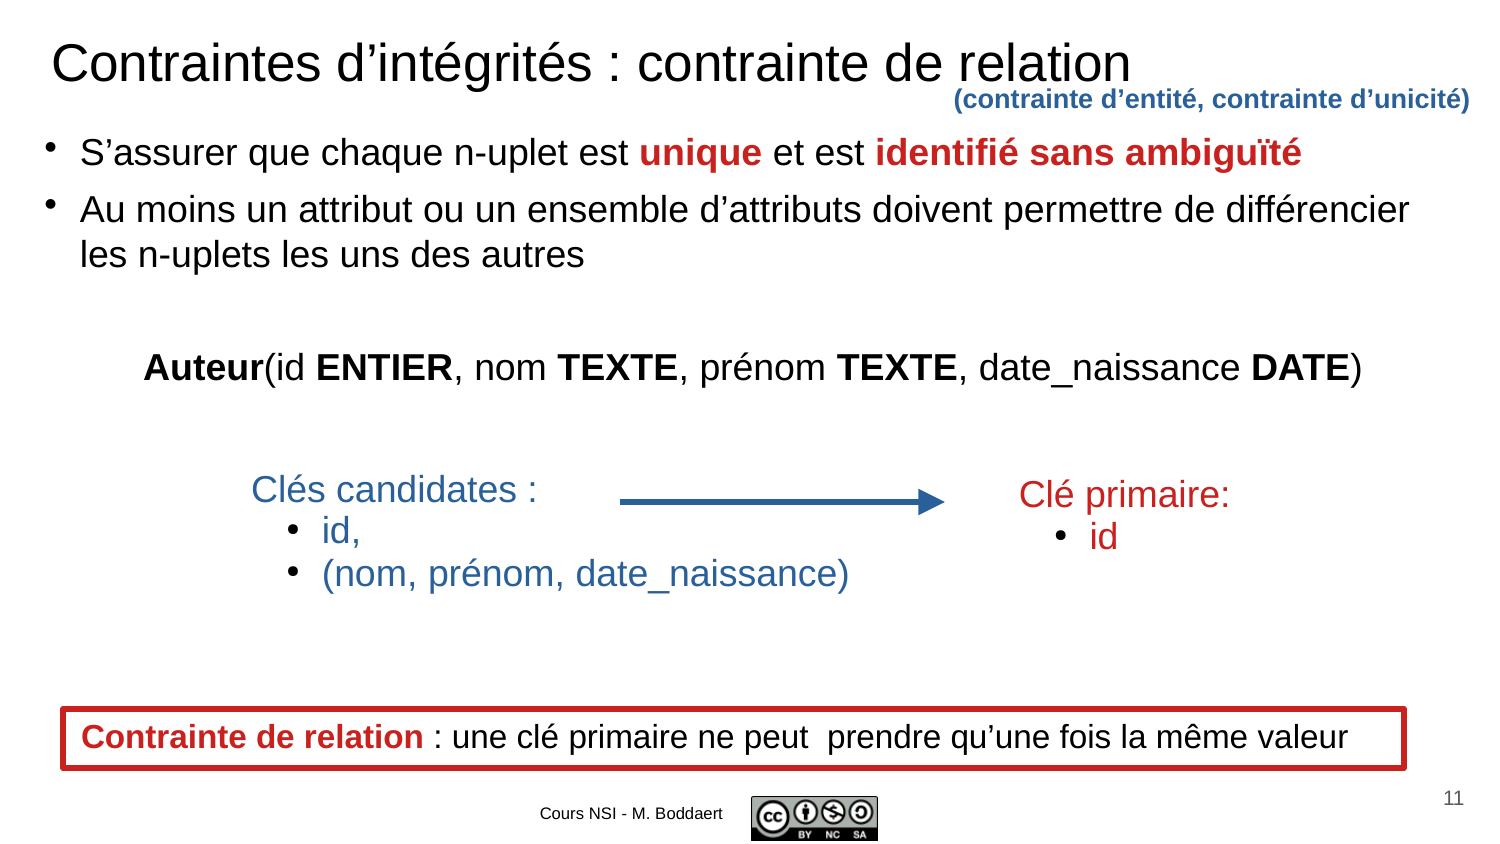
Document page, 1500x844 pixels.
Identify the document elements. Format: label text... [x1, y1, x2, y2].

title Contraintes d’intégrités : contrainte de relation [51, 13, 1449, 108]
text_box Clés candidates : id, (nom, prénom, date_naissance) [236, 460, 975, 607]
text_box S’assurer que chaque n-uplet est unique et est identifié sans ambiguïté Au moins un attribut ou un ensemble d’attributs doivent permettre de différencier les n-uplets les uns des autres Auteur(id ENTIER, nom TEXTE, prénom TEXTE, date_naissance DATE) [29, 120, 1477, 760]
slide_number <numéro> [1389, 764, 1480, 830]
picture [751, 796, 878, 841]
text_box (contrainte d’entité, contrainte d’unicité) [938, 76, 1500, 123]
text_box Contrainte de relation : une clé primaire ne peut prendre qu’une fois la même valeur [63, 708, 1404, 769]
text_box Clé primaire: id [1003, 466, 1270, 612]
